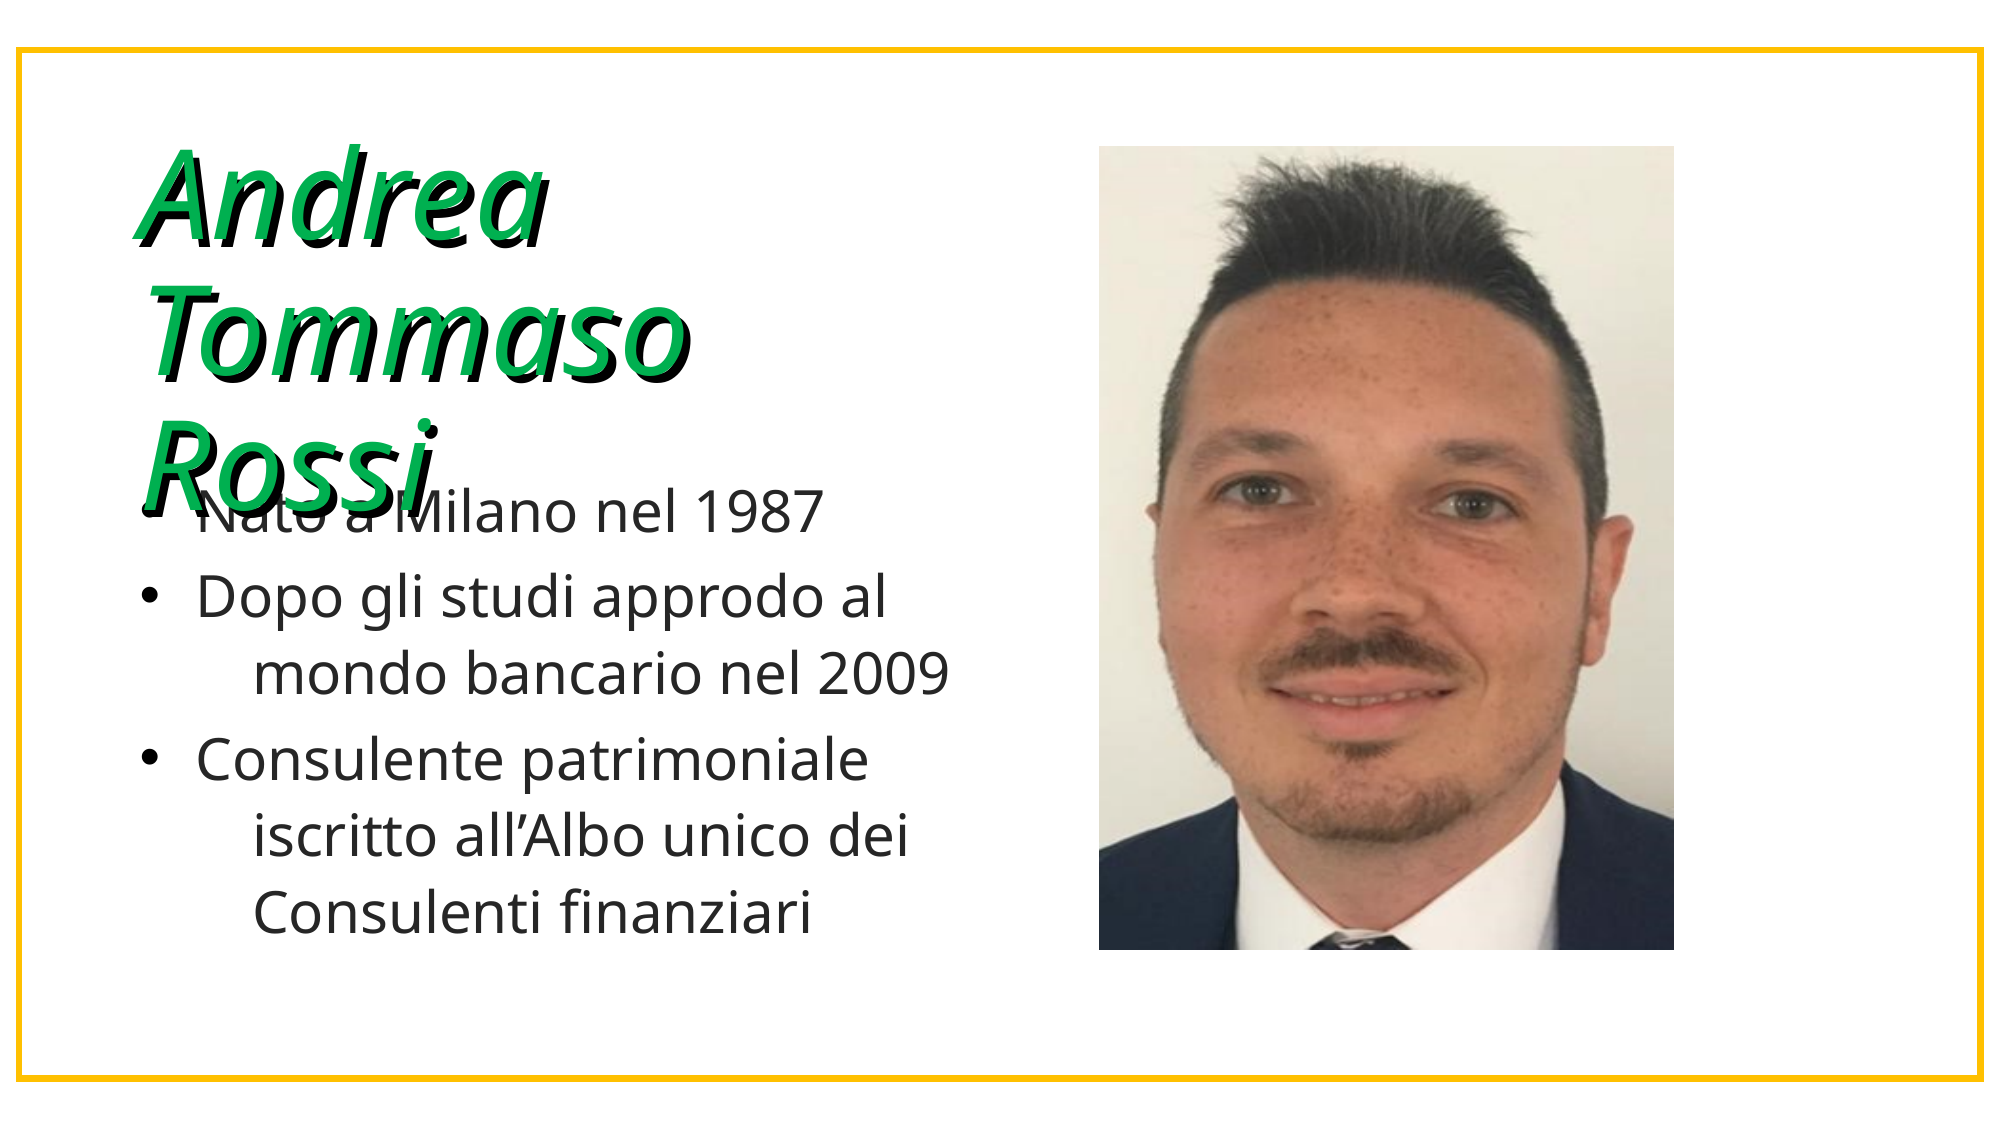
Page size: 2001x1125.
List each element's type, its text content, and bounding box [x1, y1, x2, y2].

title Andrea Tommaso Rossi [124, 124, 1027, 606]
list Nato a Milano nel 1987 Dopo gli studi approdo al mondo bancario nel 2009 Consulente patrimoniale iscritto all’Albo unico dei Consulenti finanziari [124, 460, 1052, 1001]
text_box [19, 50, 1981, 1079]
picture [1099, 146, 1674, 950]
